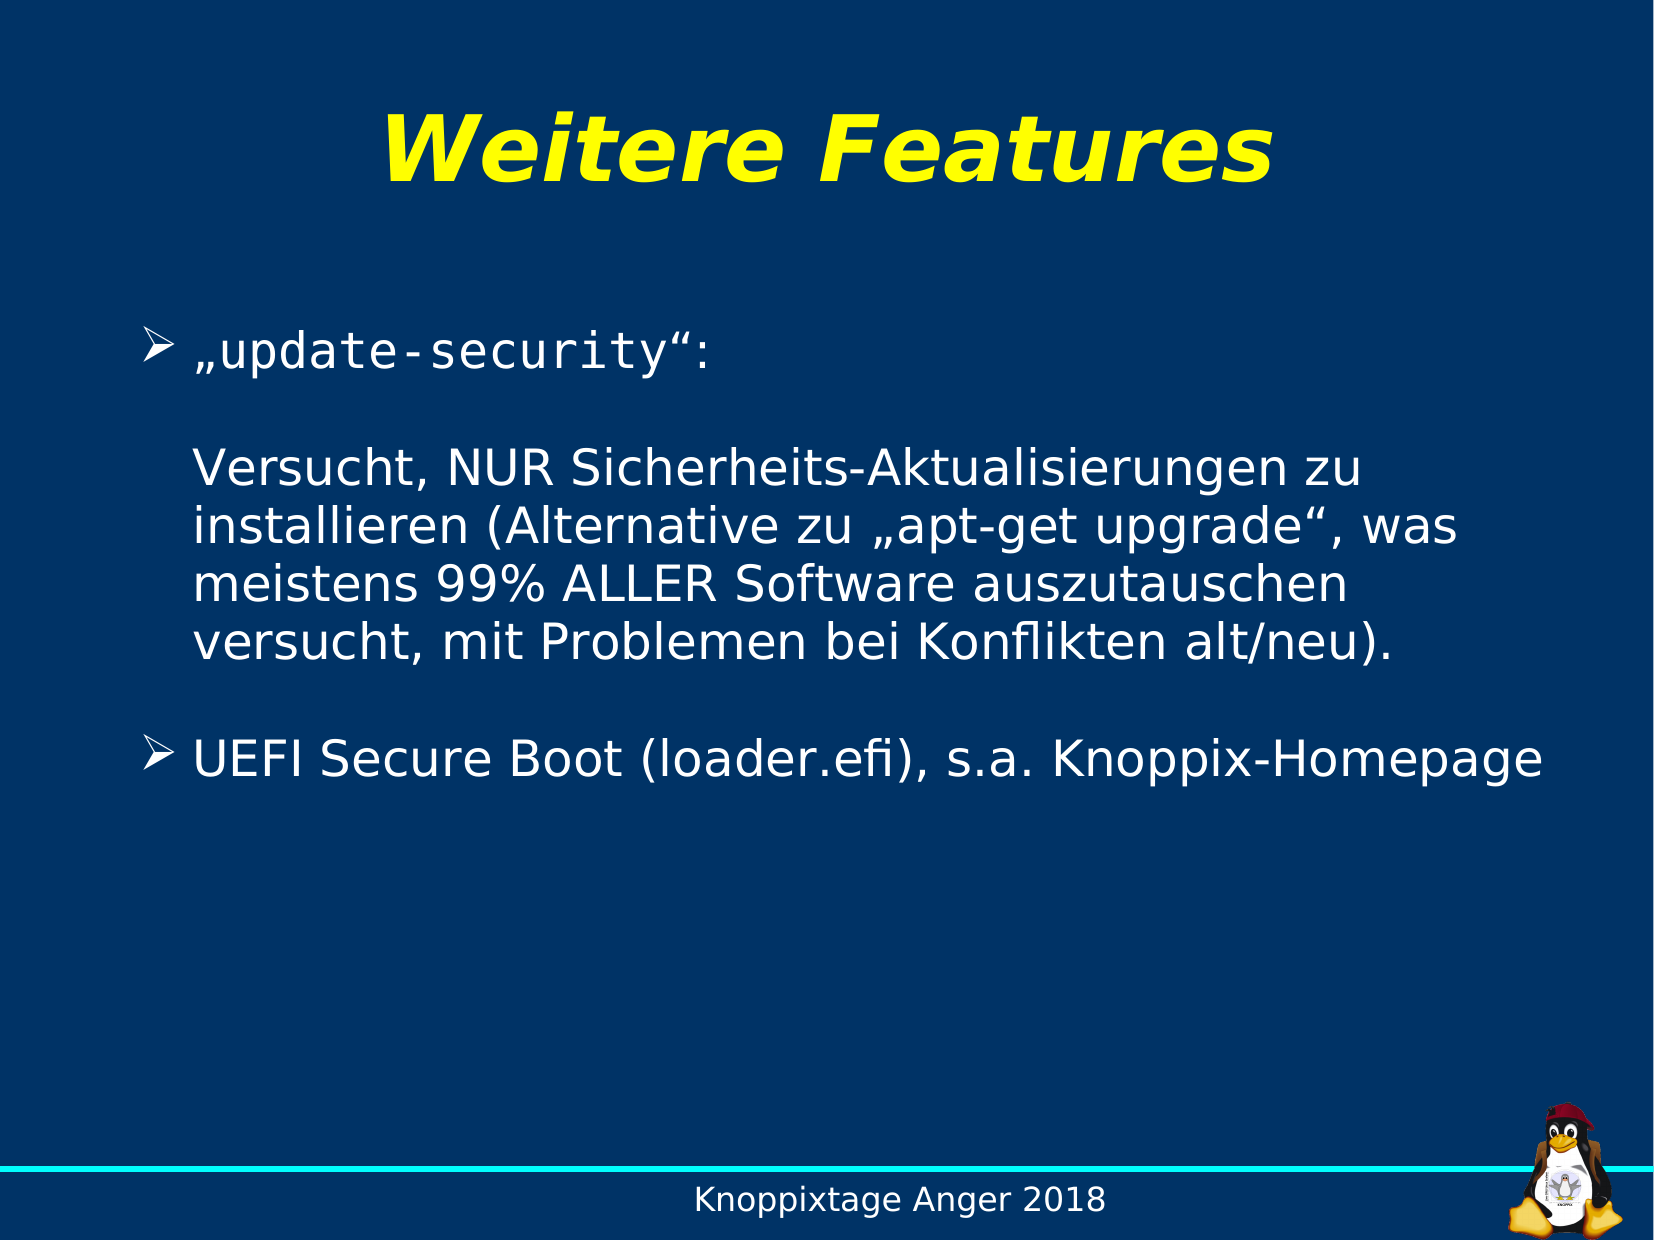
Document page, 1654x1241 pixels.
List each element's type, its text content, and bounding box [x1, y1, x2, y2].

picture [1505, 1100, 1625, 1241]
list „update-security“: Versucht, NUR Sicherheits-Aktualisierungen zu installieren (Alternative zu „apt-get upgrade“, was meistens 99% ALLER Software auszutauschen versucht, mit Problemen bei Konflikten alt/neu). UEFI Secure Boot (loader.efi), s.a. Knoppix-Homepage [121, 322, 1561, 1132]
title Weitere Features [121, 46, 1534, 254]
